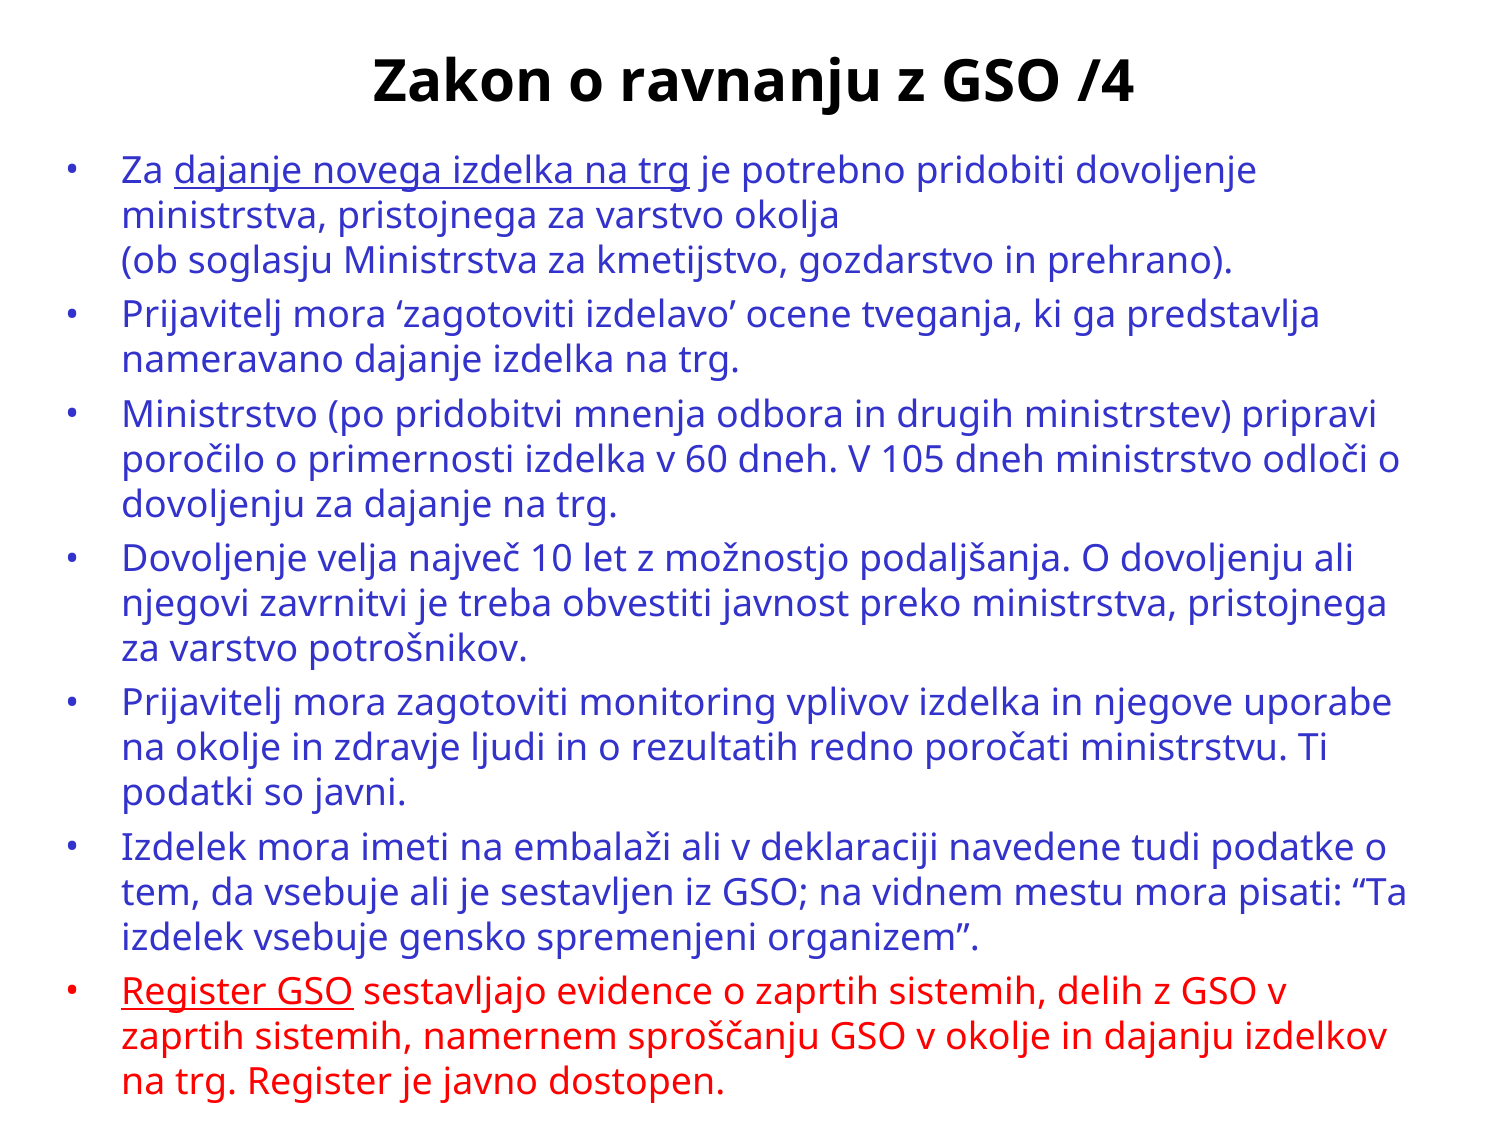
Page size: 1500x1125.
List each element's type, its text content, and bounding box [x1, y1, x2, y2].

list Za dajanje novega izdelka na trg je potrebno pridobiti dovoljenje ministrstva, pristojnega za varstvo okolja (ob soglasju Ministrstva za kmetijstvo, gozdarstvo in prehrano). Prijavitelj mora ‘zagotoviti izdelavo’ ocene tveganja, ki ga predstavlja nameravano dajanje izdelka na trg. Ministrstvo (po pridobitvi mnenja odbora in drugih ministrstev) pripravi poročilo o primernosti izdelka v 60 dneh. V 105 dneh ministrstvo odloči o dovoljenju za dajanje na trg. Dovoljenje velja največ 10 let z možnostjo podaljšanja. O dovoljenju ali njegovi zavrnitvi je treba obvestiti javnost preko ministrstva, pristojnega za varstvo potrošnikov. Prijavitelj mora zagotoviti monitoring vplivov izdelka in njegove uporabe na okolje in zdravje ljudi in o rezultatih redno poročati ministrstvu. Ti podatki so javni. Izdelek mora imeti na embalaži ali v deklaraciji navedene tudi podatke o tem, da vsebuje ali je sestavljen iz GSO; na vidnem mestu mora pisati: “Ta izdelek vsebuje gensko spremenjeni organizem”. Register GSO sestavljajo evidence o zaprtih sistemih, delih z GSO v zaprtih sistemih, namernem sproščanju GSO v okolje in dajanju izdelkov na trg. Register je javno dostopen. [50, 138, 1434, 1110]
title Zakon o ravnanju z GSO /4 [116, 35, 1392, 121]
